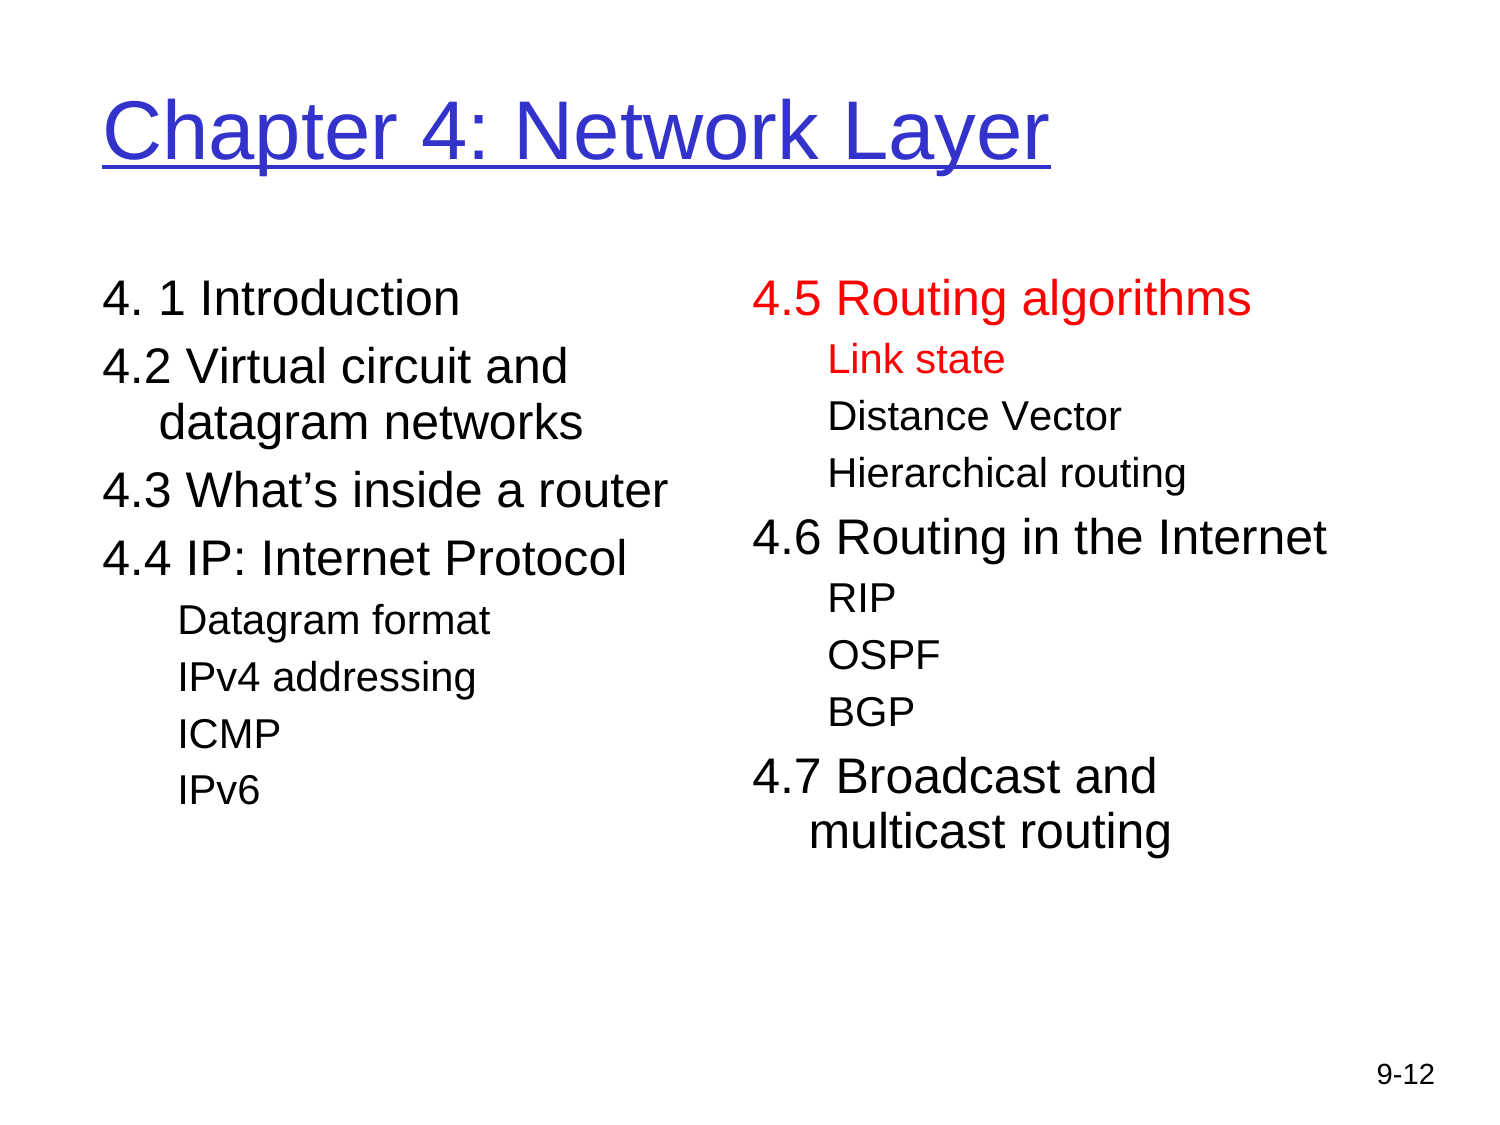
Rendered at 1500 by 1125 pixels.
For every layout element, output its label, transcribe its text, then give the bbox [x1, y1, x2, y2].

list 4.5 Routing algorithms Link state Distance Vector Hierarchical routing 4.6 Routing in the Internet RIP OSPF BGP 4.7 Broadcast and multicast routing [737, 262, 1363, 1026]
list 4. 1 Introduction 4.2 Virtual circuit and datagram networks 4.3 What’s inside a router 4.4 IP: Internet Protocol Datagram format IPv4 addressing ICMP IPv6 [87, 262, 713, 1026]
title Chapter 4: Network Layer [87, 37, 1363, 225]
